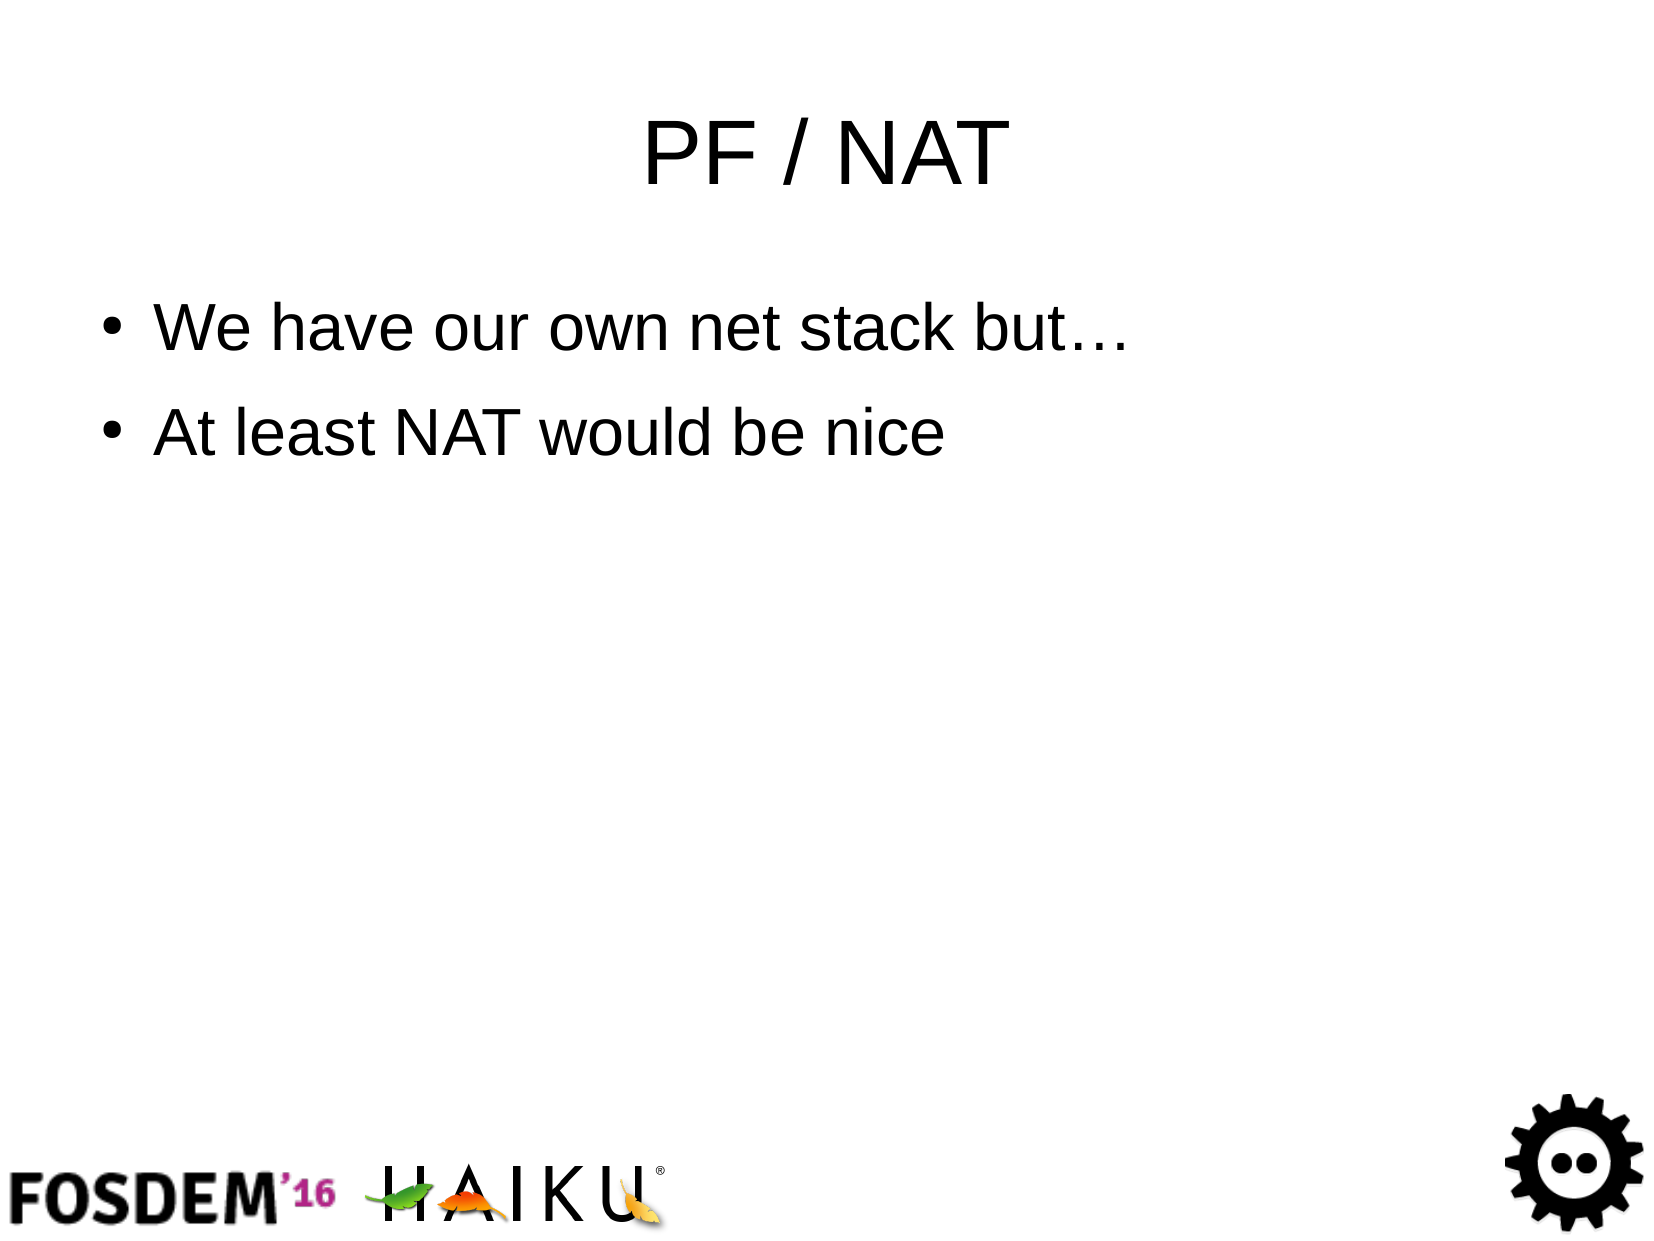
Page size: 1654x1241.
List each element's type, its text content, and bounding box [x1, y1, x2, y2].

title PF / NAT [82, 49, 1571, 257]
picture [363, 1163, 670, 1235]
list We have our own net stack but… At least NAT would be nice [82, 290, 1571, 1010]
picture [0, 1152, 350, 1241]
picture [1505, 1094, 1648, 1235]
